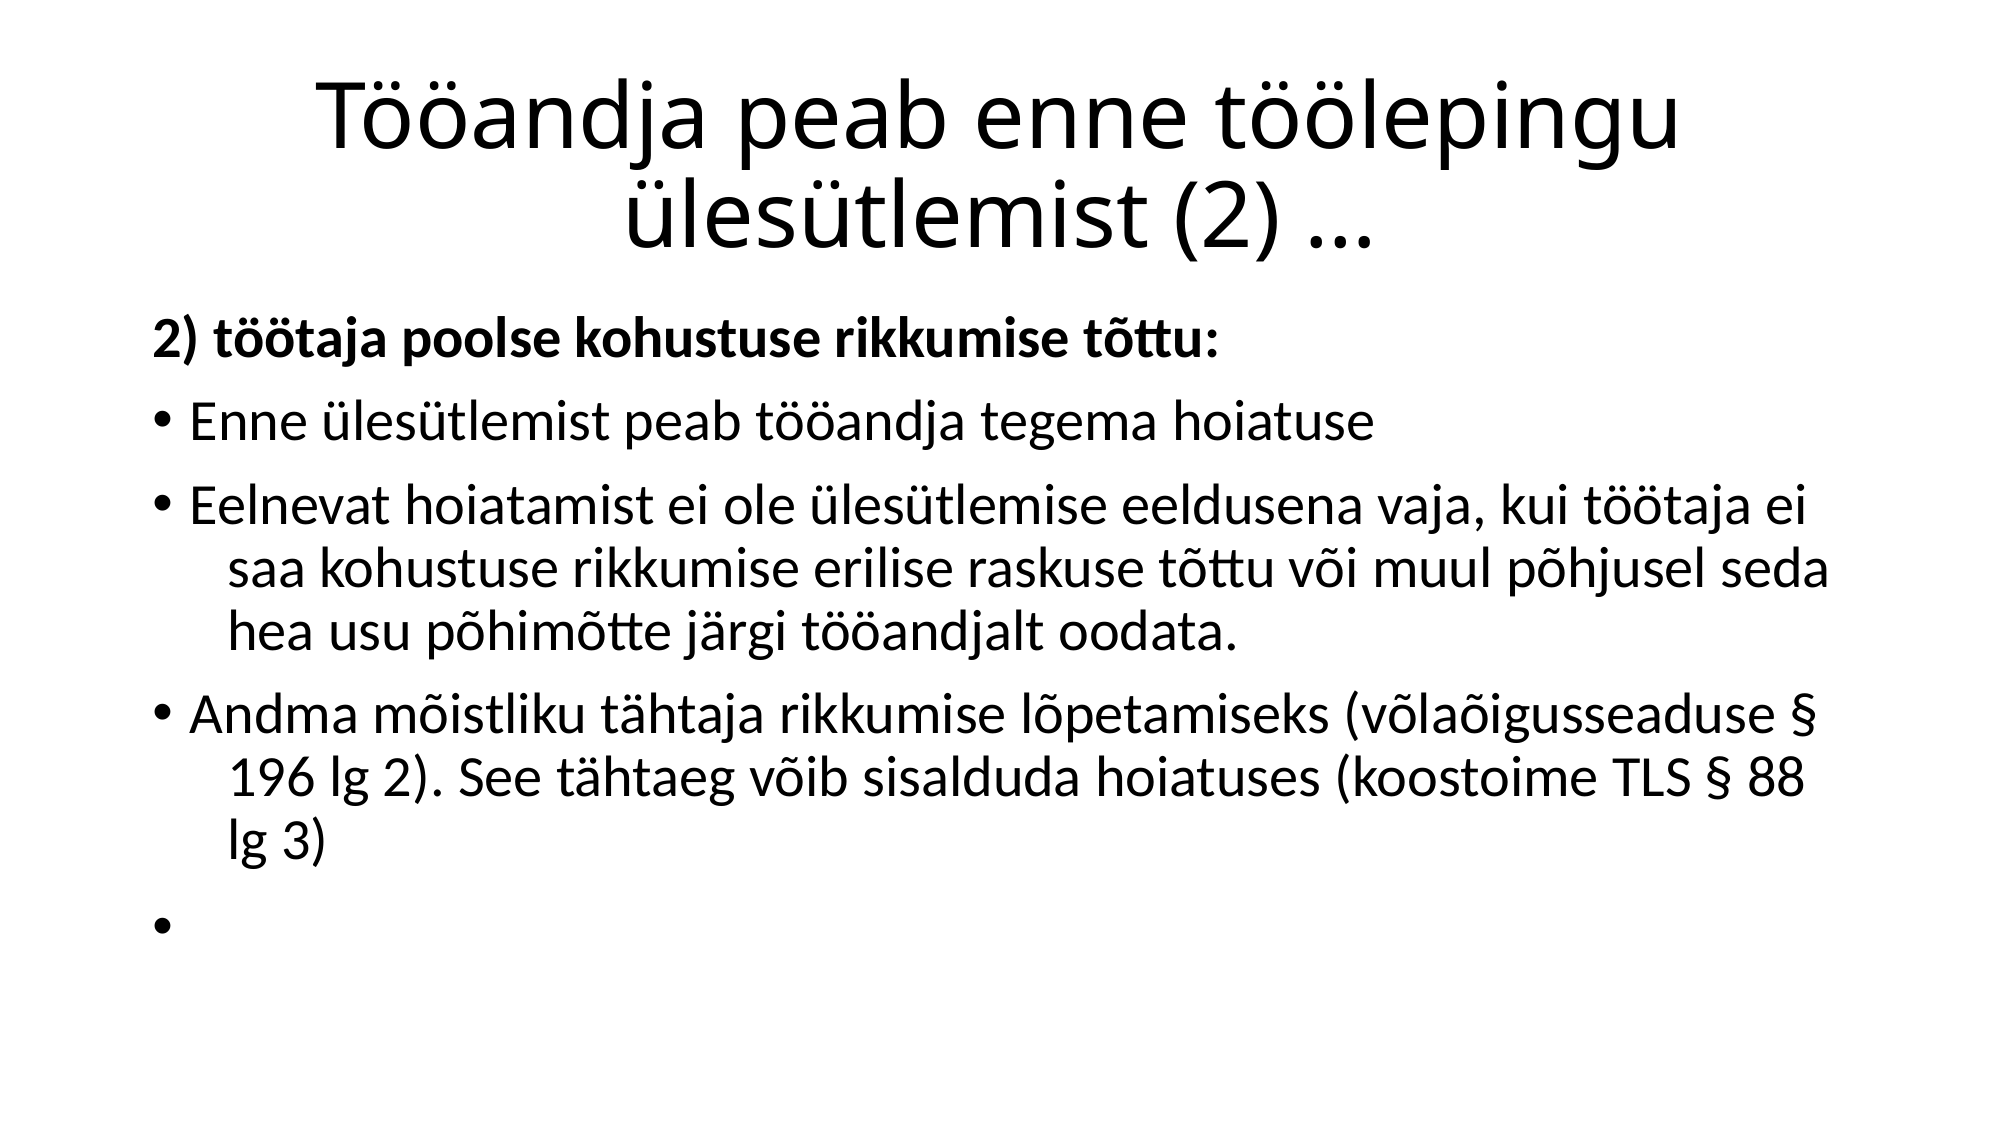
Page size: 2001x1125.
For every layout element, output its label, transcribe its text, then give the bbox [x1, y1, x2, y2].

list 2) töötaja poolse kohustuse rikkumise tõttu: Enne ülesütlemist peab tööandja tegema hoiatuse Eelnevat hoiatamist ei ole ülesütlemise eeldusena vaja, kui töötaja ei saa kohustuse rikkumise erilise raskuse tõttu või muul põhjusel seda hea usu põhimõtte järgi tööandjalt oodata. Andma mõistliku tähtaja rikkumise lõpetamiseks (võlaõigusseaduse § 196 lg 2). See tähtaeg võib sisalduda hoiatuses (koostoime TLS § 88 lg 3) [137, 299, 1863, 1014]
title Tööandja peab enne töölepingu ülesütlemist (2) … [137, 59, 1863, 278]
